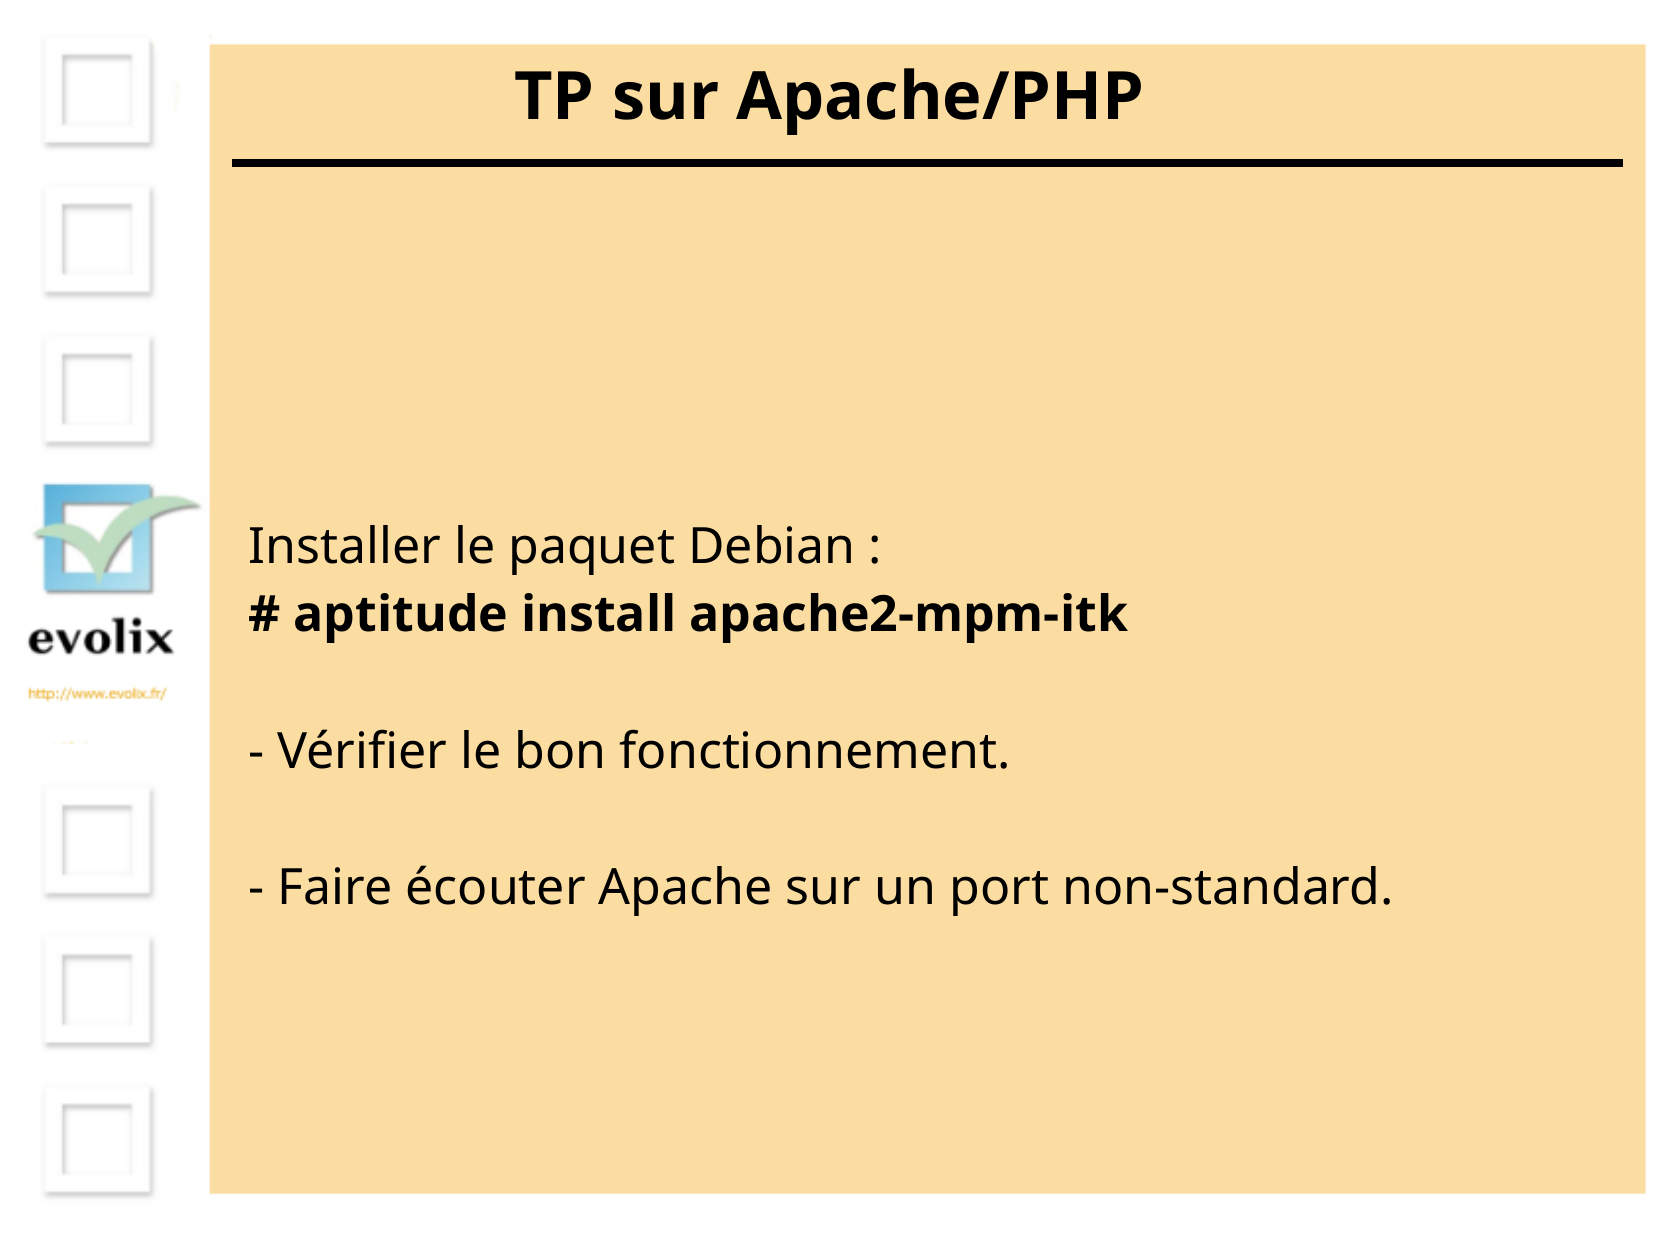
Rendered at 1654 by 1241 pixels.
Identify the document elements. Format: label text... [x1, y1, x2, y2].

picture [0, 35, 1654, 1204]
subtitle Installer le paquet Debian : # aptitude install apache2-mpm-itk - Vérifier le bon fonctionnement. - Faire écouter Apache sur un port non-standard. [213, 173, 1633, 1194]
title TP sur Apache/PHP [21, 18, 1638, 169]
